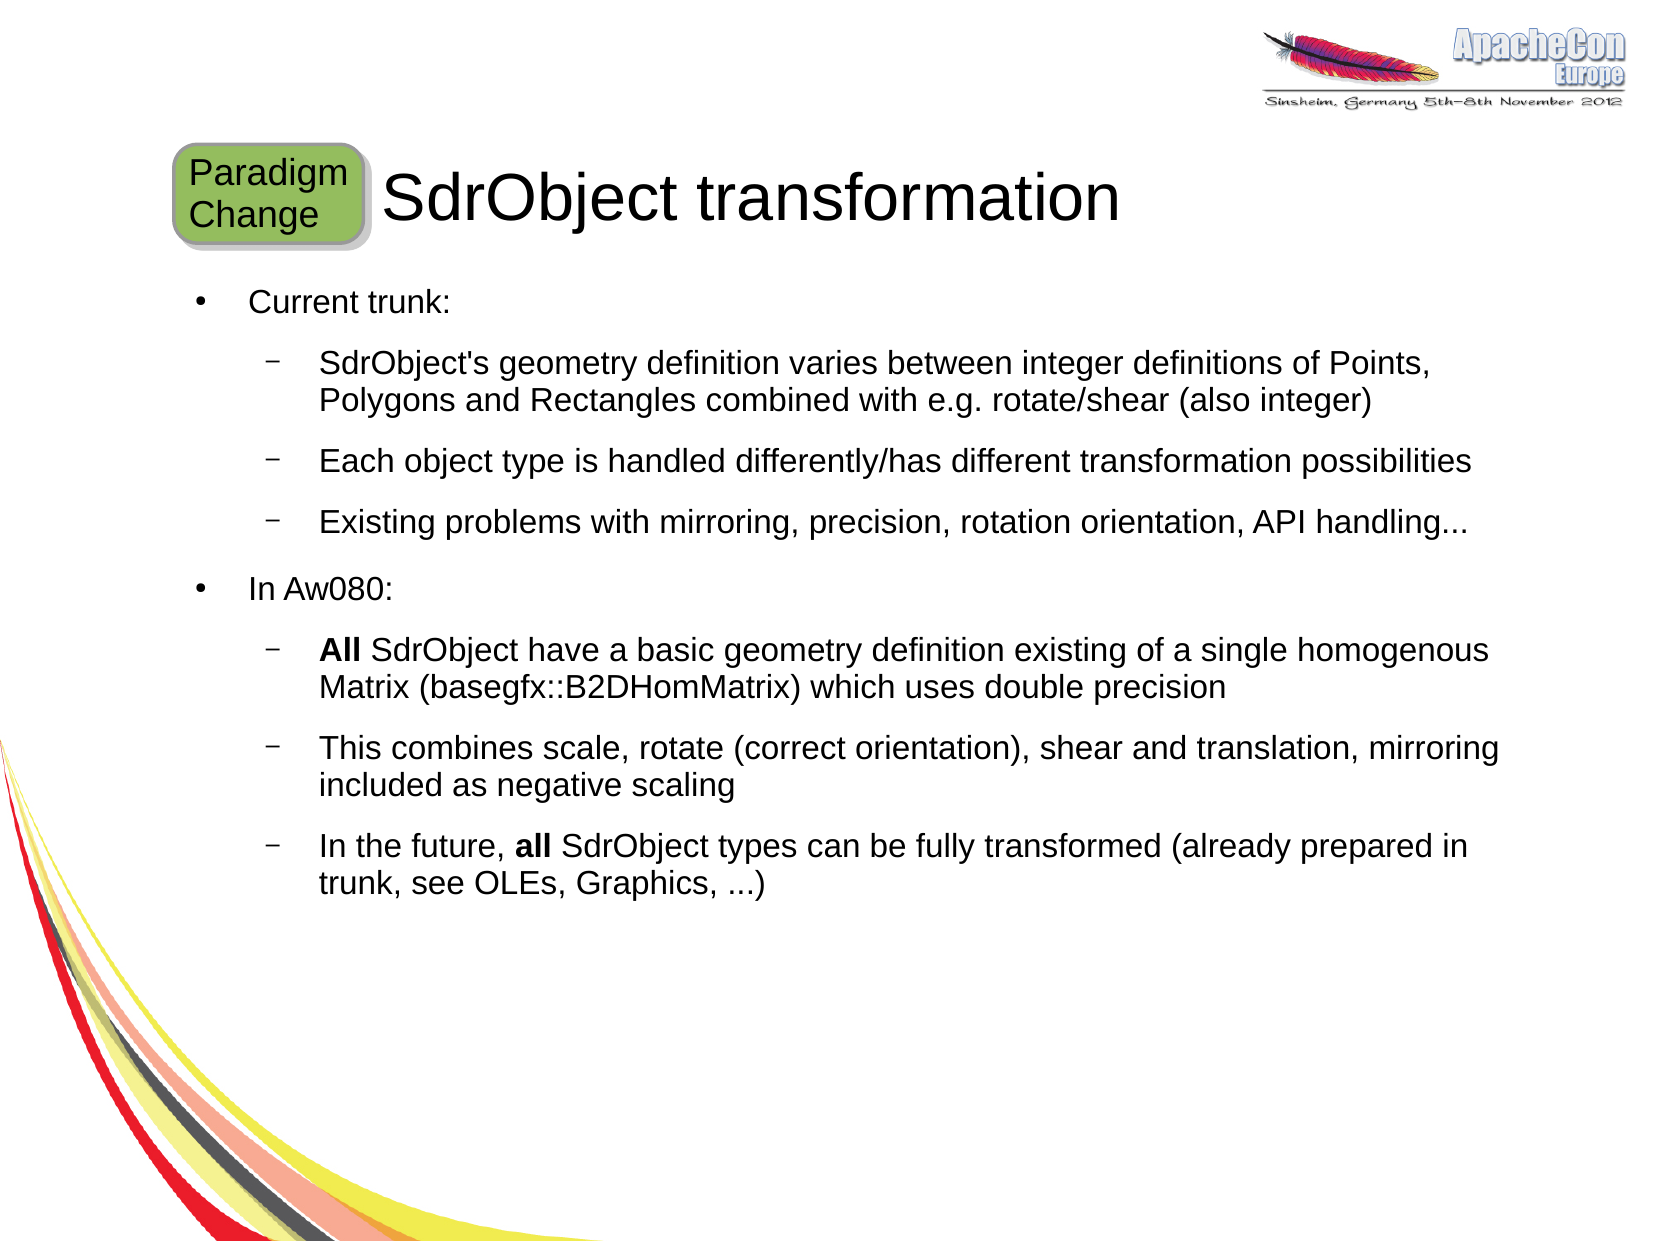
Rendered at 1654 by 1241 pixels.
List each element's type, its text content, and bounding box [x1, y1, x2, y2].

picture [0, 0, 1654, 1241]
list Current trunk: SdrObject's geometry definition varies between integer definitions of Points, Polygons and Rectangles combined with e.g. rotate/shear (also integer) Each object type is handled differently/has different transformation possibilities Existing problems with mirroring, precision, rotation orientation, API handling... In Aw080: All SdrObject have a basic geometry definition existing of a single homogenous Matrix (basegfx::B2DHomMatrix) which uses double precision This combines scale, rotate (correct orientation), shear and translation, mirroring included as negative scaling In the future, all SdrObject types can be fully transformed (already prepared in trunk, see OLEs, Graphics, ...) [177, 283, 1536, 990]
title SdrObject transformation [381, 148, 1534, 247]
text_box Paradigm Change [173, 144, 364, 244]
